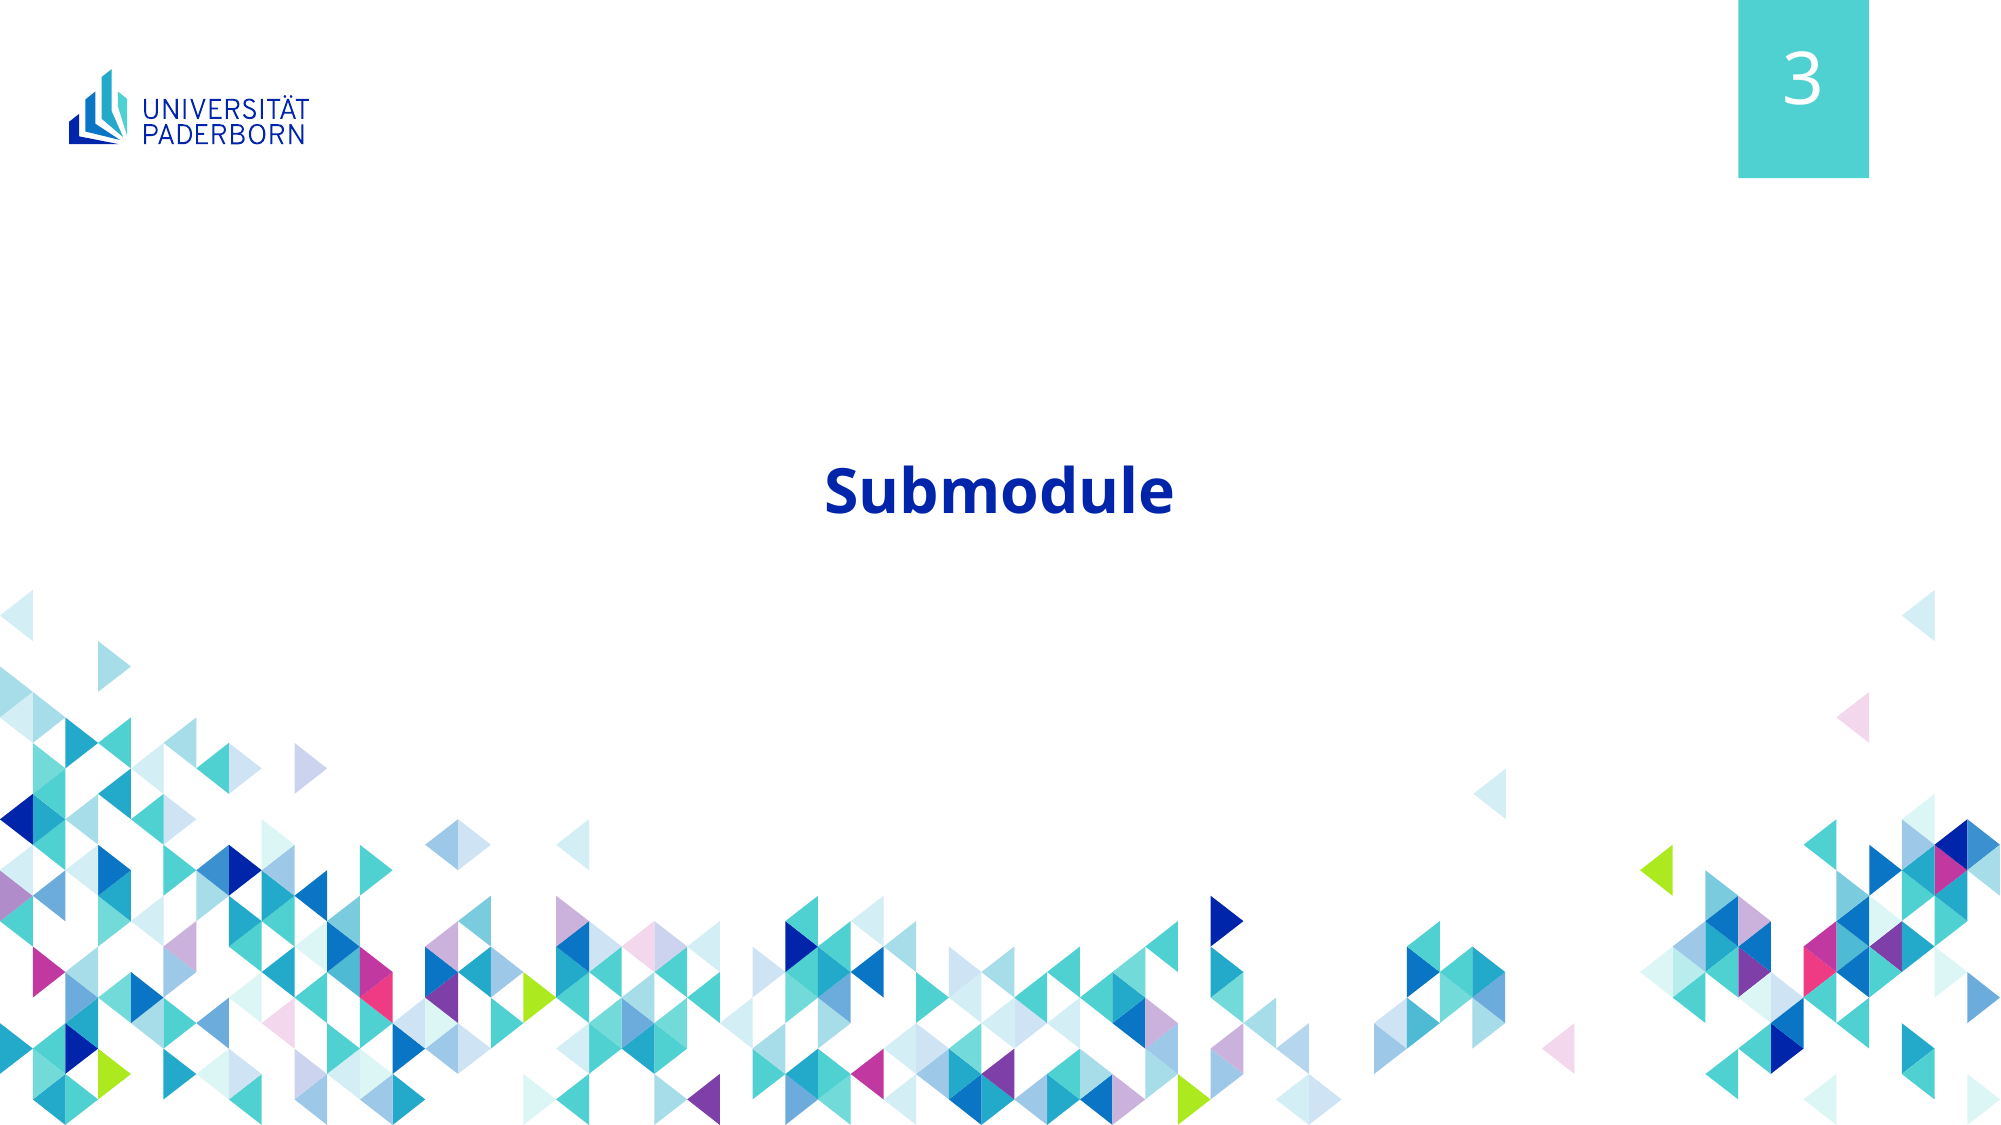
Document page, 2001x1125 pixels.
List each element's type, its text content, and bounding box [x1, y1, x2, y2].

list 3 [1738, 0, 1870, 179]
title Submodule [403, 451, 1597, 700]
